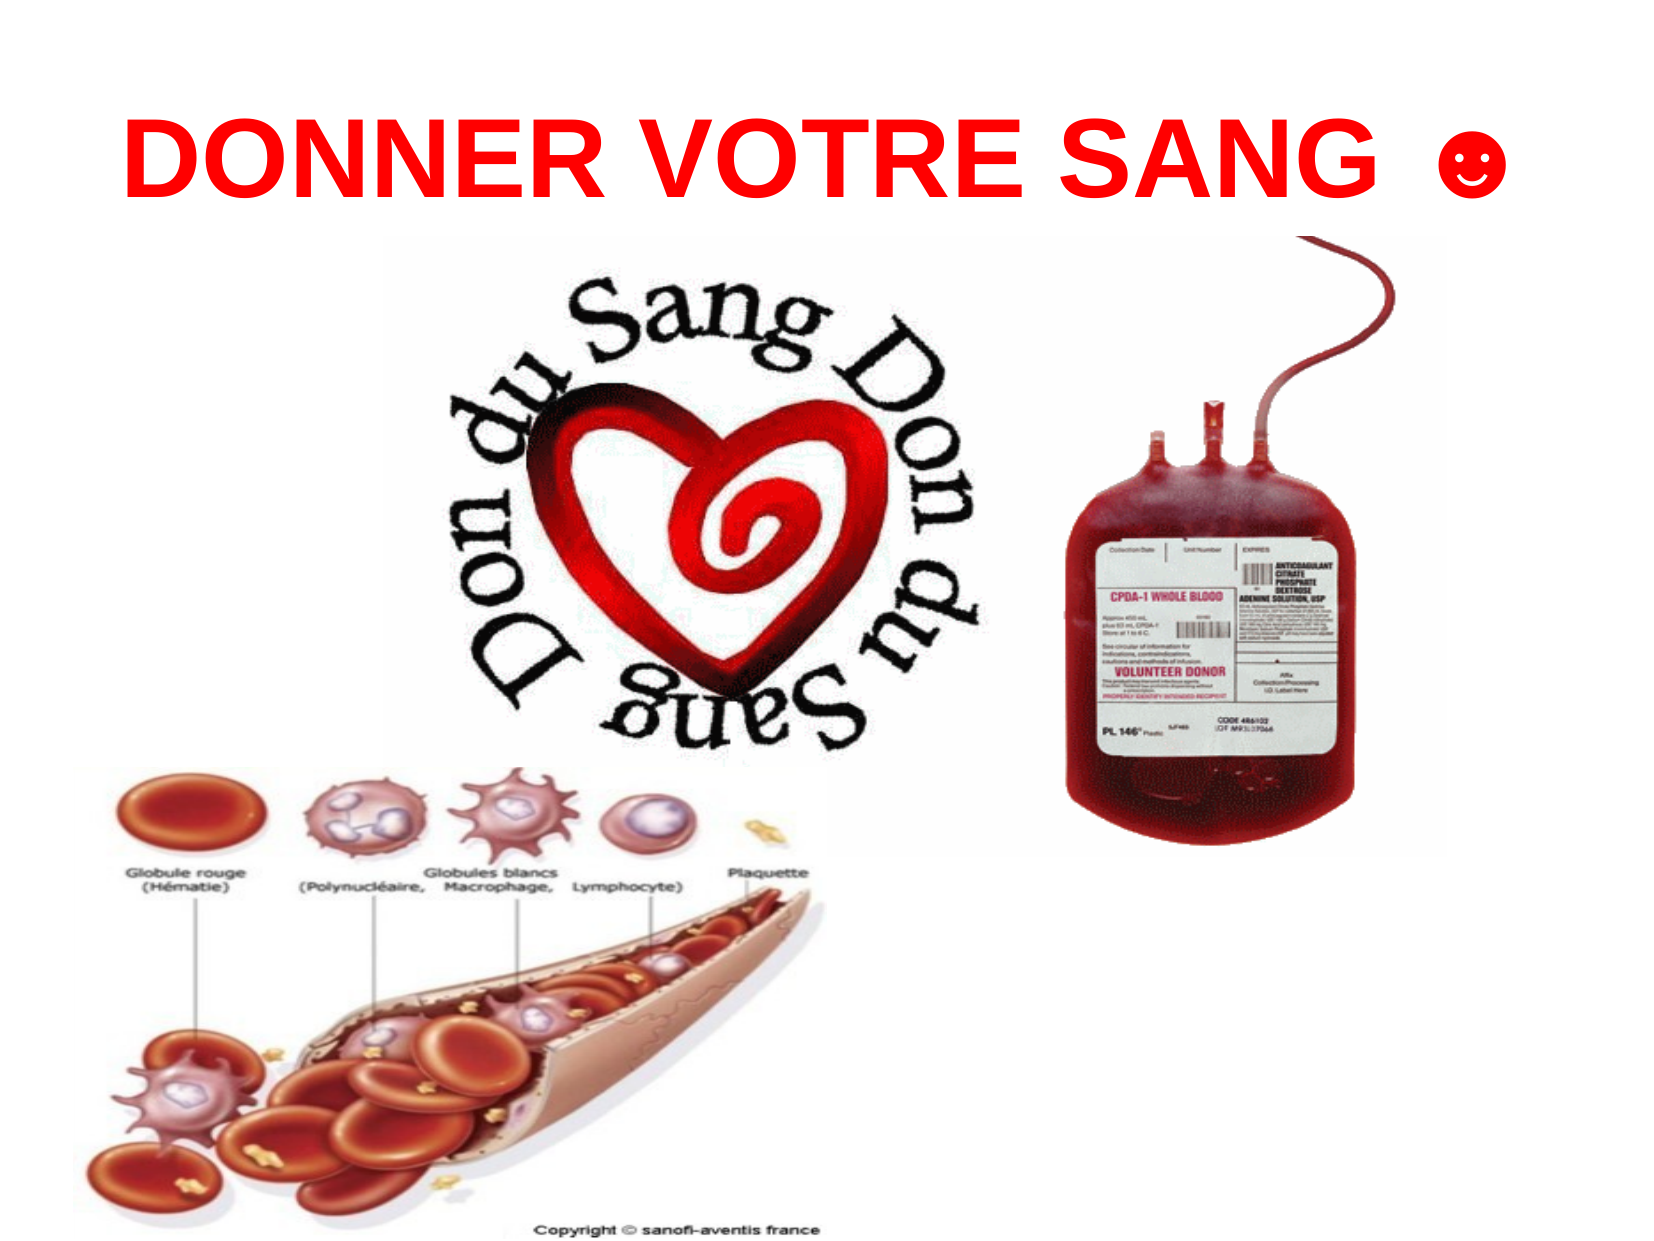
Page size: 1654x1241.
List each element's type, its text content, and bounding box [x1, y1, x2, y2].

title DONNER VOTRE SANG ☻ [82, 49, 1571, 257]
picture [73, 236, 1447, 1239]
